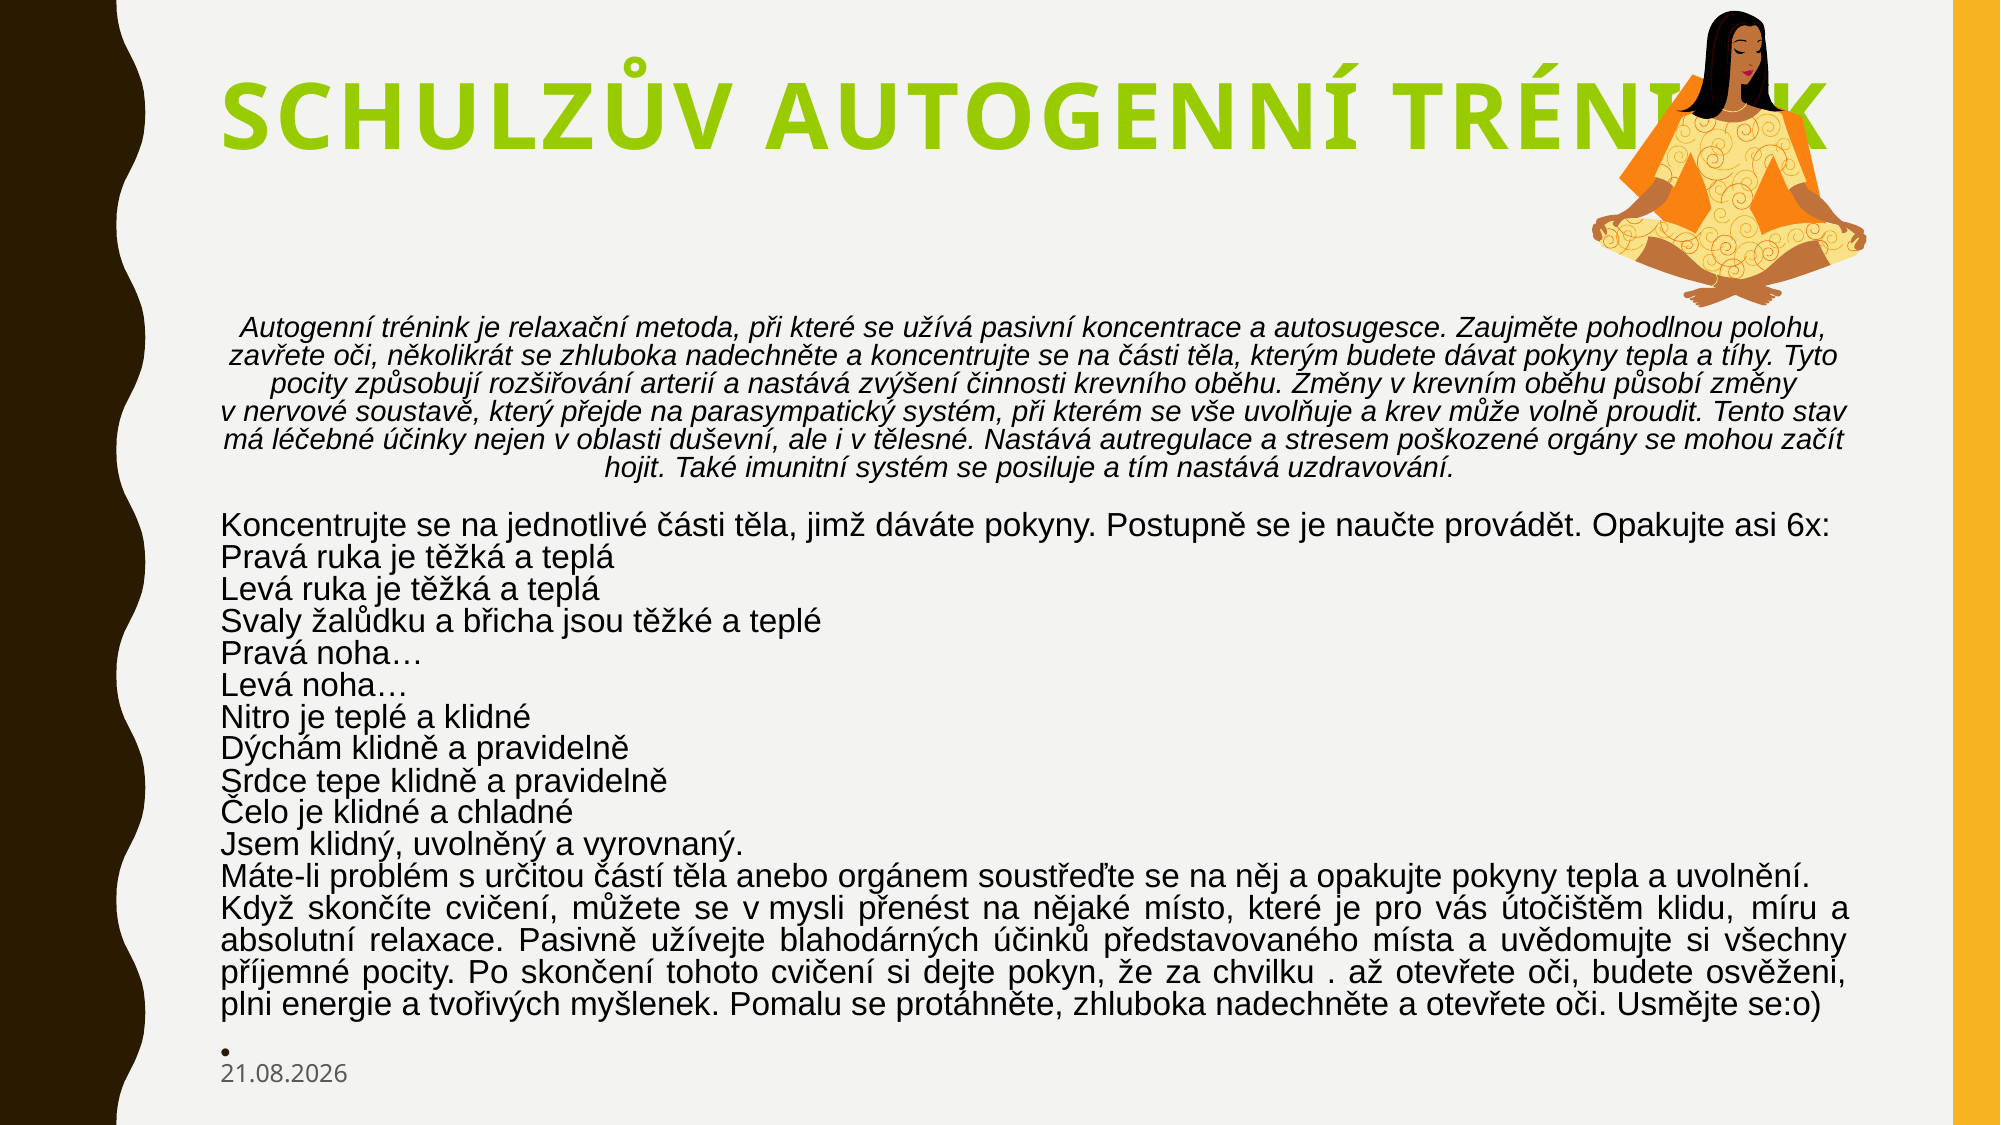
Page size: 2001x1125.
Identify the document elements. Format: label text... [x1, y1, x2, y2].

picture [1589, 9, 1876, 308]
list Autogenní trénink je relaxační metoda, při které se užívá pasivní koncentrace a autosugesce. Zaujměte pohodlnou polohu, zavřete oči, několikrát se zhluboka nadechněte a koncentrujte se na části těla, kterým budete dávat pokyny tepla a tíhy. Tyto pocity způsobují rozšiřování arterií a nastává zvýšení činnosti krevního oběhu. Změny v krevním oběhu působí změny v nervové soustavě, který přejde na parasympatický systém, při kterém se vše uvolňuje a krev může volně proudit. Tento stav má léčebné účinky nejen v oblasti duševní, ale i v tělesné. Nastává autregulace a stresem poškozené orgány se mohou začít hojit. Také imunitní systém se posiluje a tím nastává uzdravování. Koncentrujte se na jednotlivé části těla, jimž dáváte pokyny. Postupně se je naučte provádět. Opakujte asi 6x: Pravá ruka je těžká a teplá Levá ruka je těžká a teplá Svaly žalůdku a břicha jsou těžké a teplé Pravá noha… Levá noha… Nitro je teplé a klidné Dýchám klidně a pravidelně Srdce tepe klidně a pravidelně Čelo je klidné a chladné Jsem klidný, uvolněný a vyrovnaný. Máte-li problém s určitou částí těla anebo orgánem soustřeďte se na něj a opakujte pokyny tepla a uvolnění. Když skončíte cvičení, můžete se v mysli přenést na nějaké místo, které je pro vás útočištěm klidu, míru a absolutní relaxace. Pasivně užívejte blahodárných účinků představovaného místa a uvědomujte si všechny příjemné pocity. Po skončení tohoto cvičení si dejte pokyn, že za chvilku . až otevřete oči, budete osvěženi, plni energie a tvořivých myšlenek. Pomalu se protáhněte, zhluboka nadechněte a otevřete oči. Usmějte se:o) [205, 307, 1876, 1063]
title Schulzův autogenní trénink [205, 62, 1589, 307]
text_box 19.02.2020 [205, 1045, 588, 1104]
